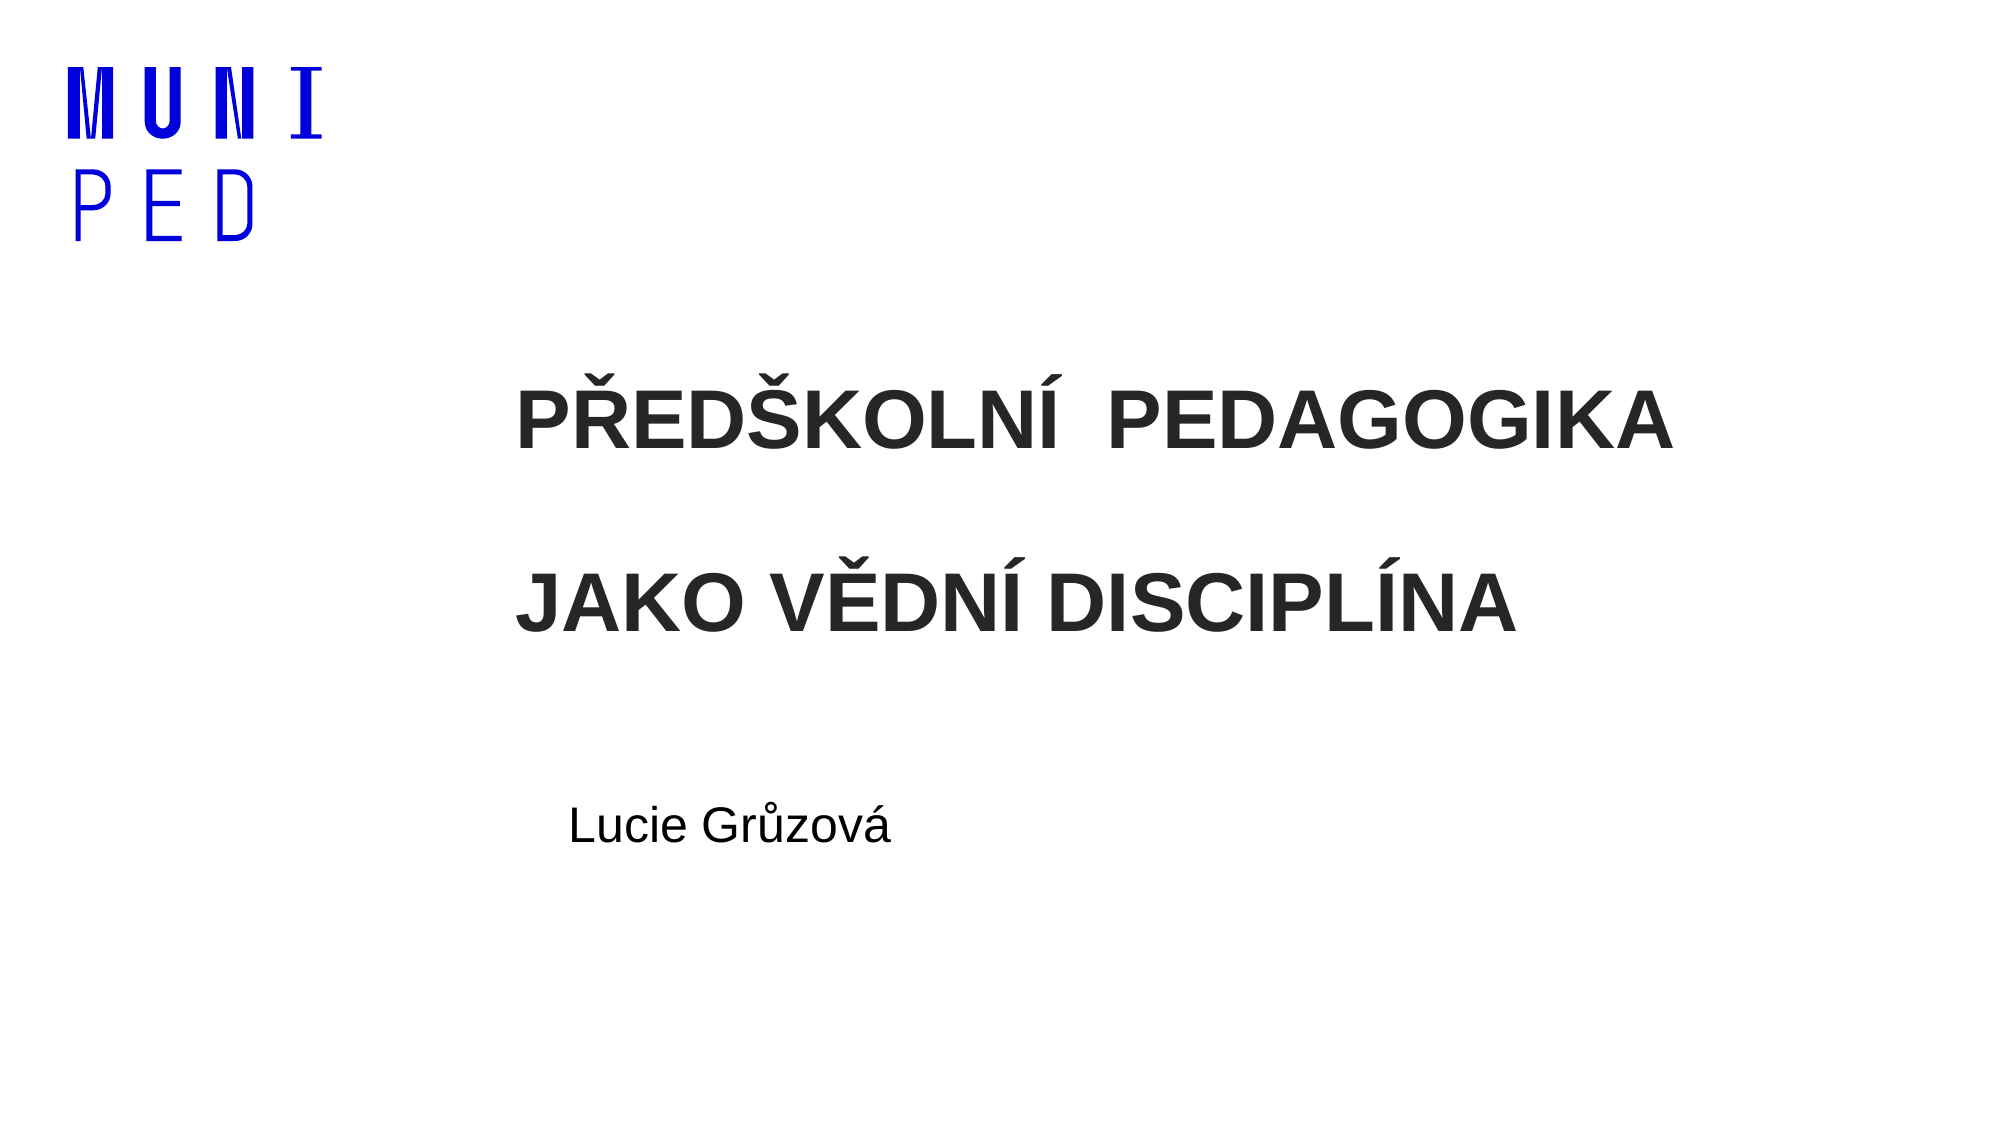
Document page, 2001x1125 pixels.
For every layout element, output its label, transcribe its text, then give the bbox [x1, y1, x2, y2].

subtitle Lucie Grůzová [568, 783, 1652, 969]
title PŘEDŠKOLNÍ PEDAGOGIKA JAKO VĚDNÍ DISCIPLÍNA [515, 373, 1697, 622]
